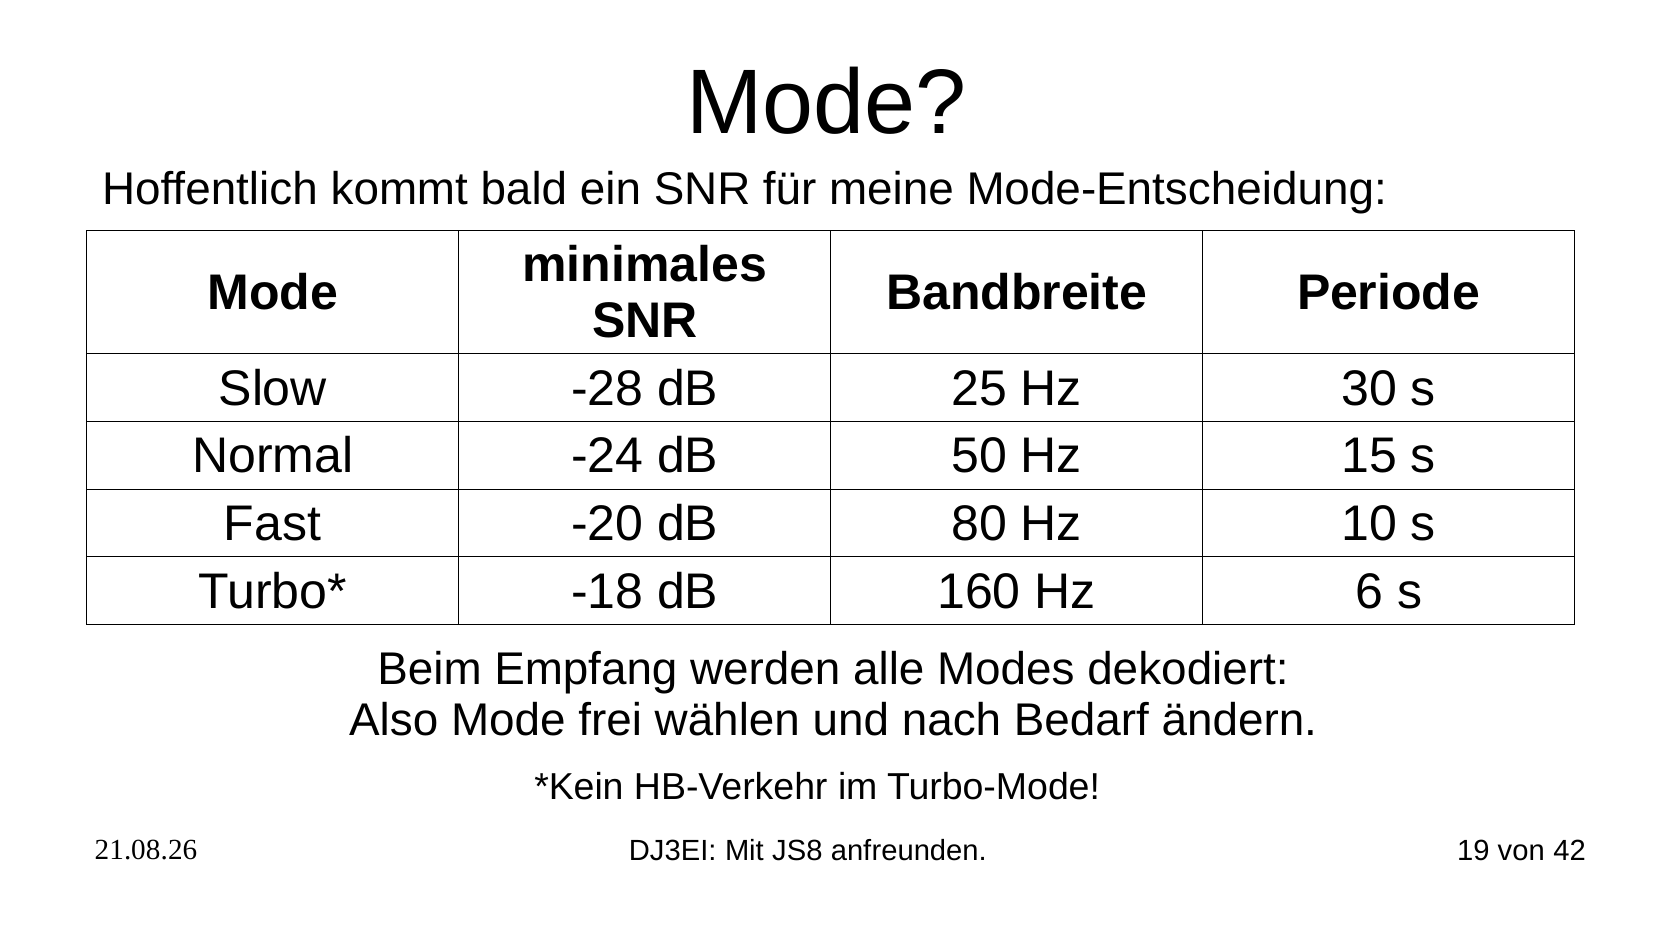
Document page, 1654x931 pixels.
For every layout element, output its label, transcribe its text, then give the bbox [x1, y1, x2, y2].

title Mode? [82, 11, 1571, 193]
table_cell -28 dB [459, 354, 830, 421]
table_cell 25 Hz [831, 354, 1202, 421]
table_cell Slow [87, 354, 458, 421]
table_cell -18 dB [459, 557, 830, 624]
table_cell 160 Hz [831, 557, 1202, 624]
table_cell -20 dB [459, 490, 830, 556]
table_cell 10 s [1203, 490, 1574, 556]
table_cell 50 Hz [831, 422, 1202, 489]
table_cell 6 s [1203, 557, 1574, 624]
table_header minimales SNR [459, 231, 830, 353]
table_cell 80 Hz [831, 490, 1202, 556]
table_header Mode [87, 231, 458, 353]
table_cell 30 s [1203, 354, 1574, 421]
table_header Bandbreite [831, 231, 1202, 353]
table_cell -24 dB [459, 422, 830, 489]
table_header Periode [1203, 231, 1574, 353]
table_cell Normal [87, 422, 458, 489]
text_box Hoffentlich kommt bald ein SNR für meine Mode-Entscheidung: [87, 155, 1401, 222]
text_box *Kein HB-Verkehr im Turbo-Mode! [519, 758, 1127, 815]
table_cell Turbo* [87, 557, 458, 624]
table_cell Fast [87, 490, 458, 556]
text_box Beim Empfang werden alle Modes dekodiert: Also Mode frei wählen und nach Bedarf ändern. [335, 635, 1332, 753]
table_cell 15 s [1203, 422, 1574, 489]
